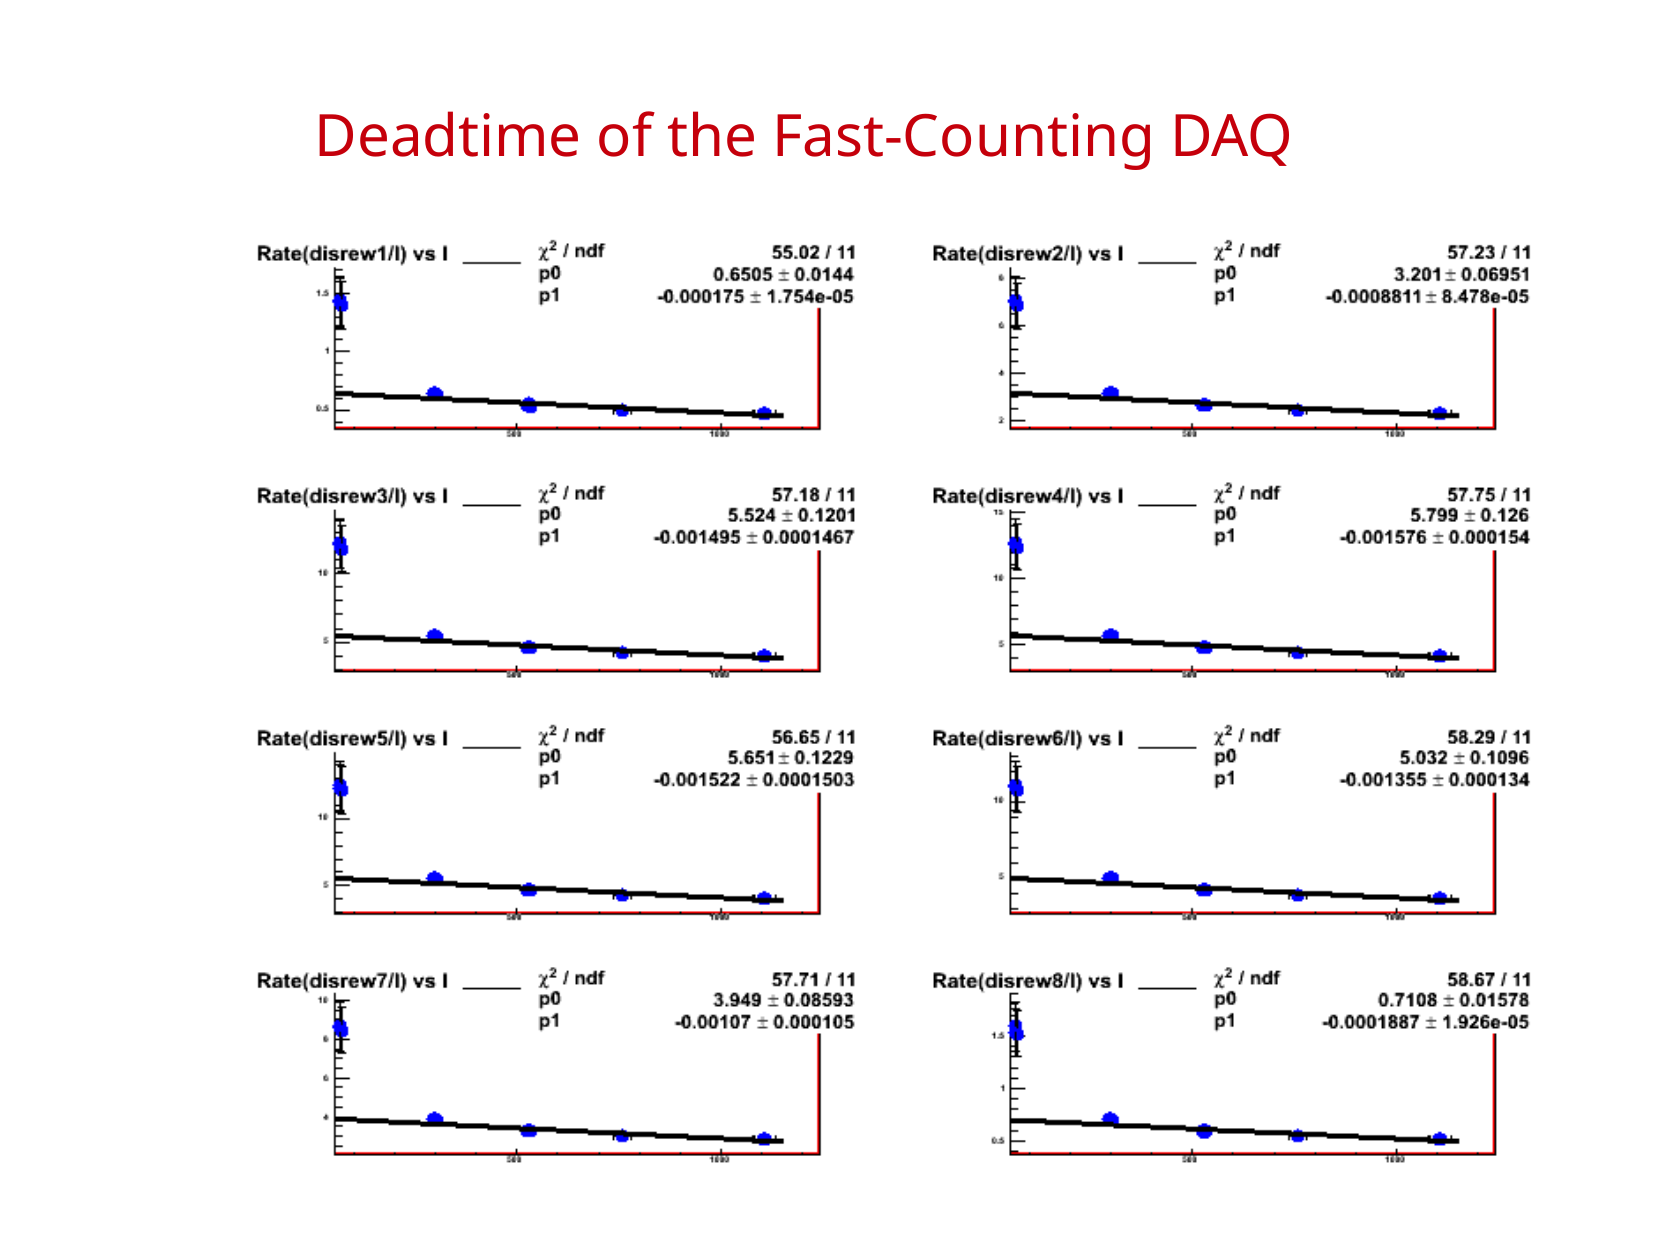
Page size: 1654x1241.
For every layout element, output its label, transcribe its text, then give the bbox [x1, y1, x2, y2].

text_box Deadtime of the Fast-Counting DAQ [300, 86, 1426, 188]
picture [225, 232, 1576, 1201]
